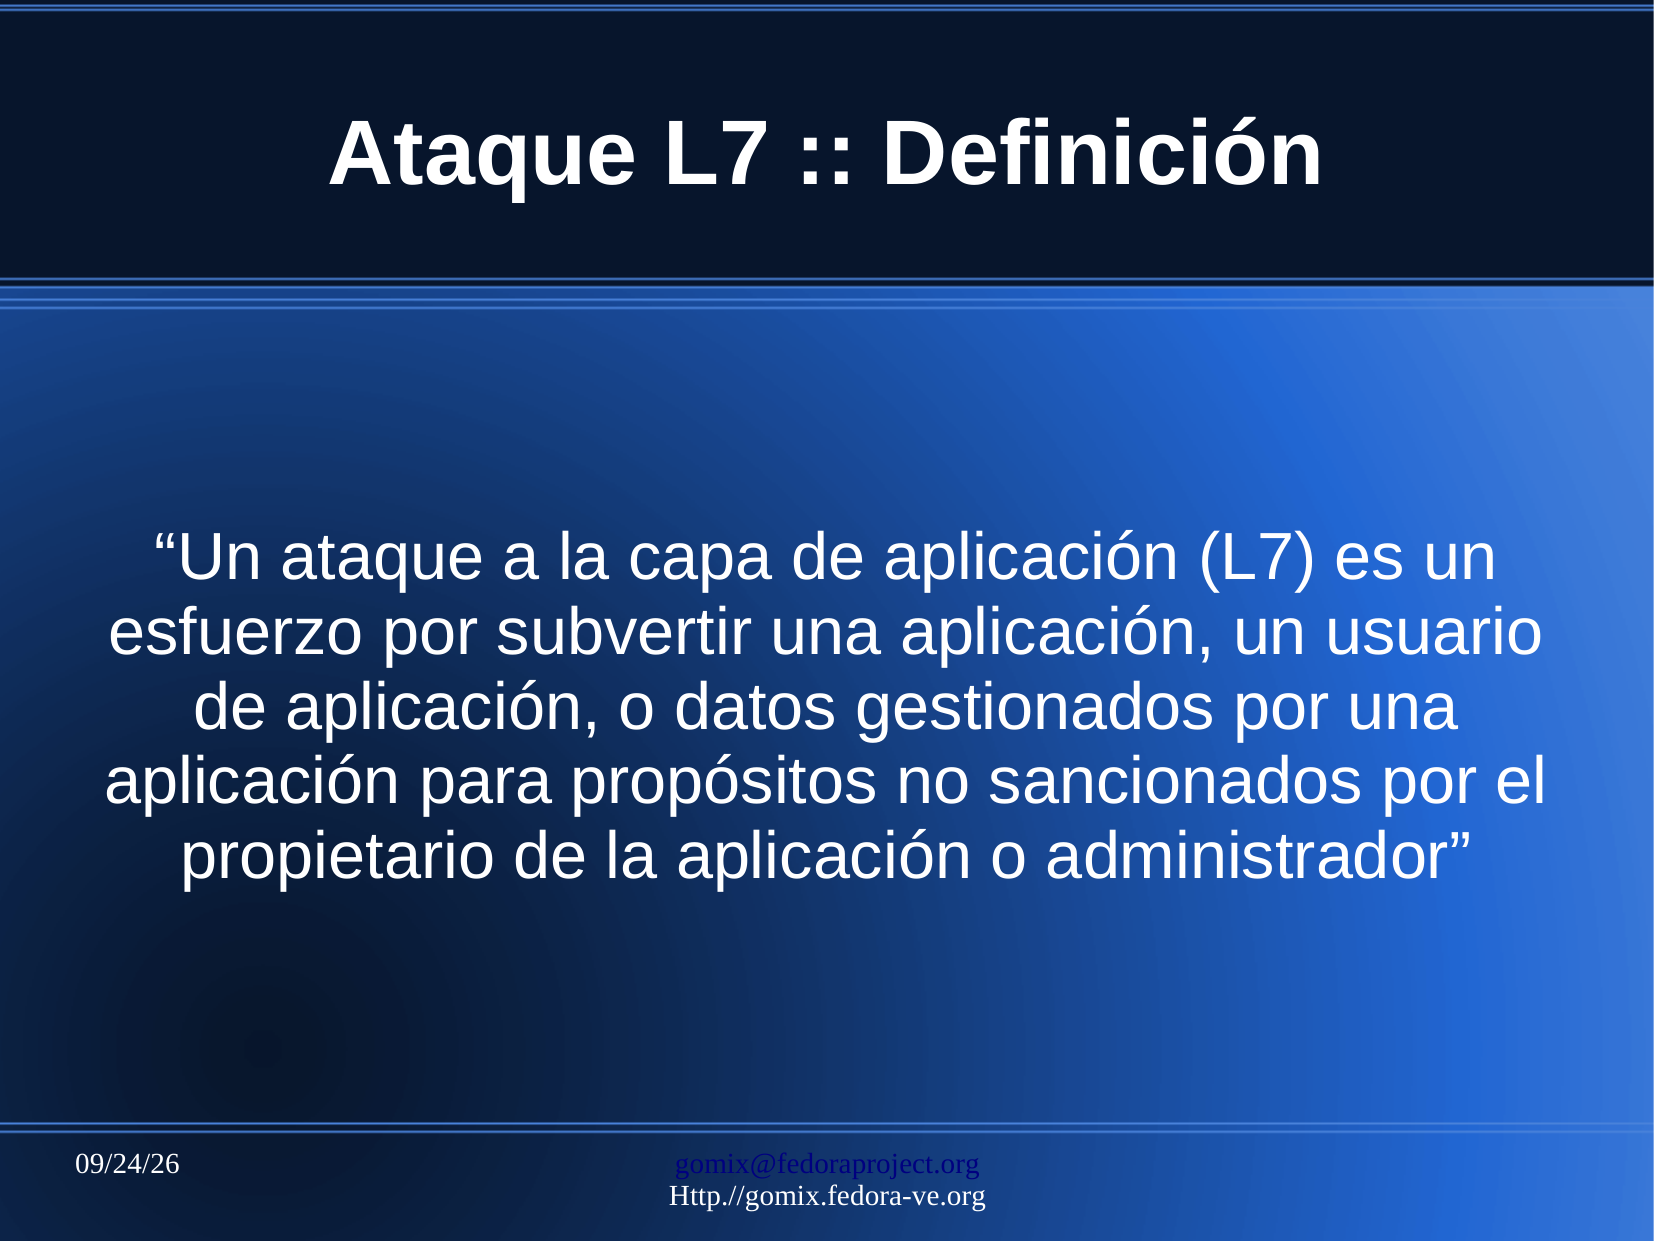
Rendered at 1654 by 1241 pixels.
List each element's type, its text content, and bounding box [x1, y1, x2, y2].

picture [0, 0, 1654, 1241]
title Ataque L7 :: Definición [82, 49, 1571, 257]
subtitle “Un ataque a la capa de aplicación (L7) es un esfuerzo por subvertir una aplicación, un usuario de aplicación, o datos gestionados por una aplicación para propósitos no sancionados por el propietario de la aplicación o administrador” [82, 362, 1571, 1050]
